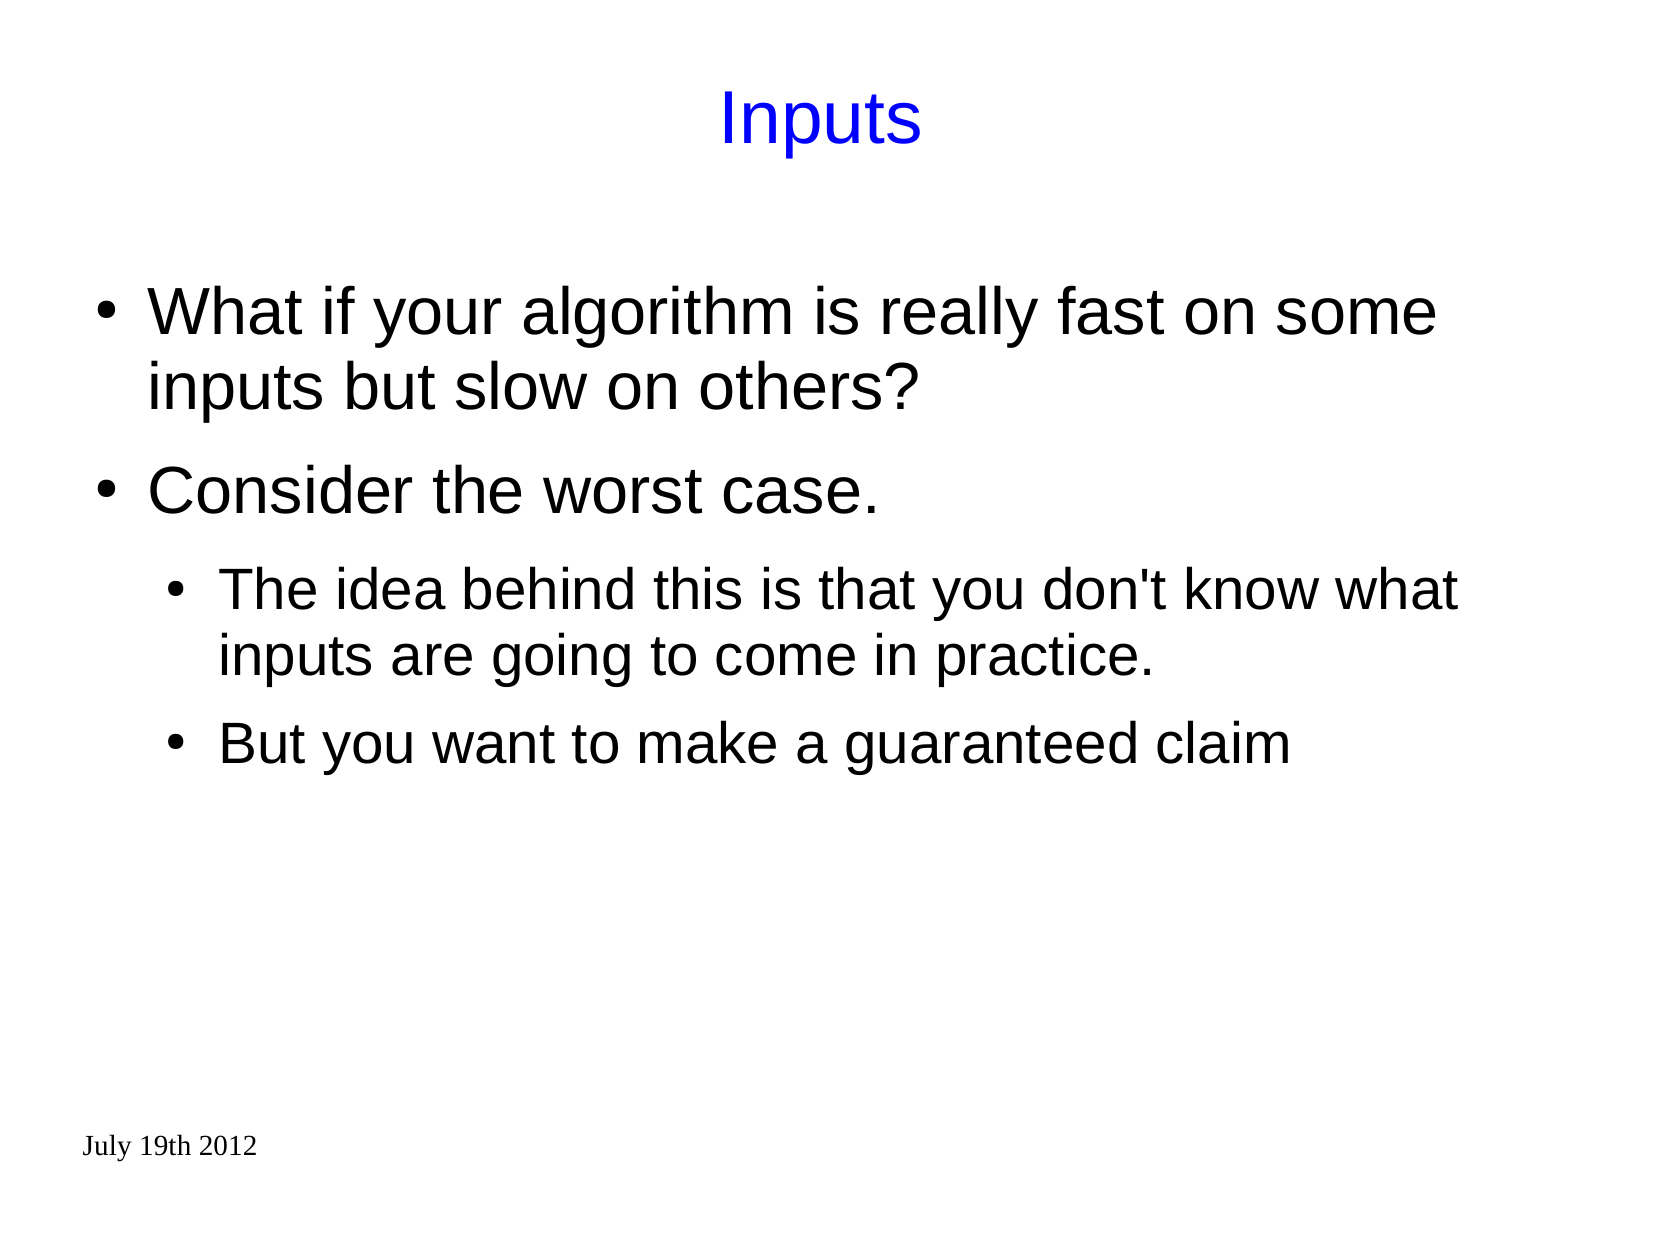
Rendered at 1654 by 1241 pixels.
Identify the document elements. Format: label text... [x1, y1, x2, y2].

list What if your algorithm is really fast on some inputs but slow on others? Consider the worst case. The idea behind this is that you don't know what inputs are going to come in practice. But you want to make a guaranteed claim [76, 274, 1565, 1093]
title Inputs [76, 58, 1565, 178]
